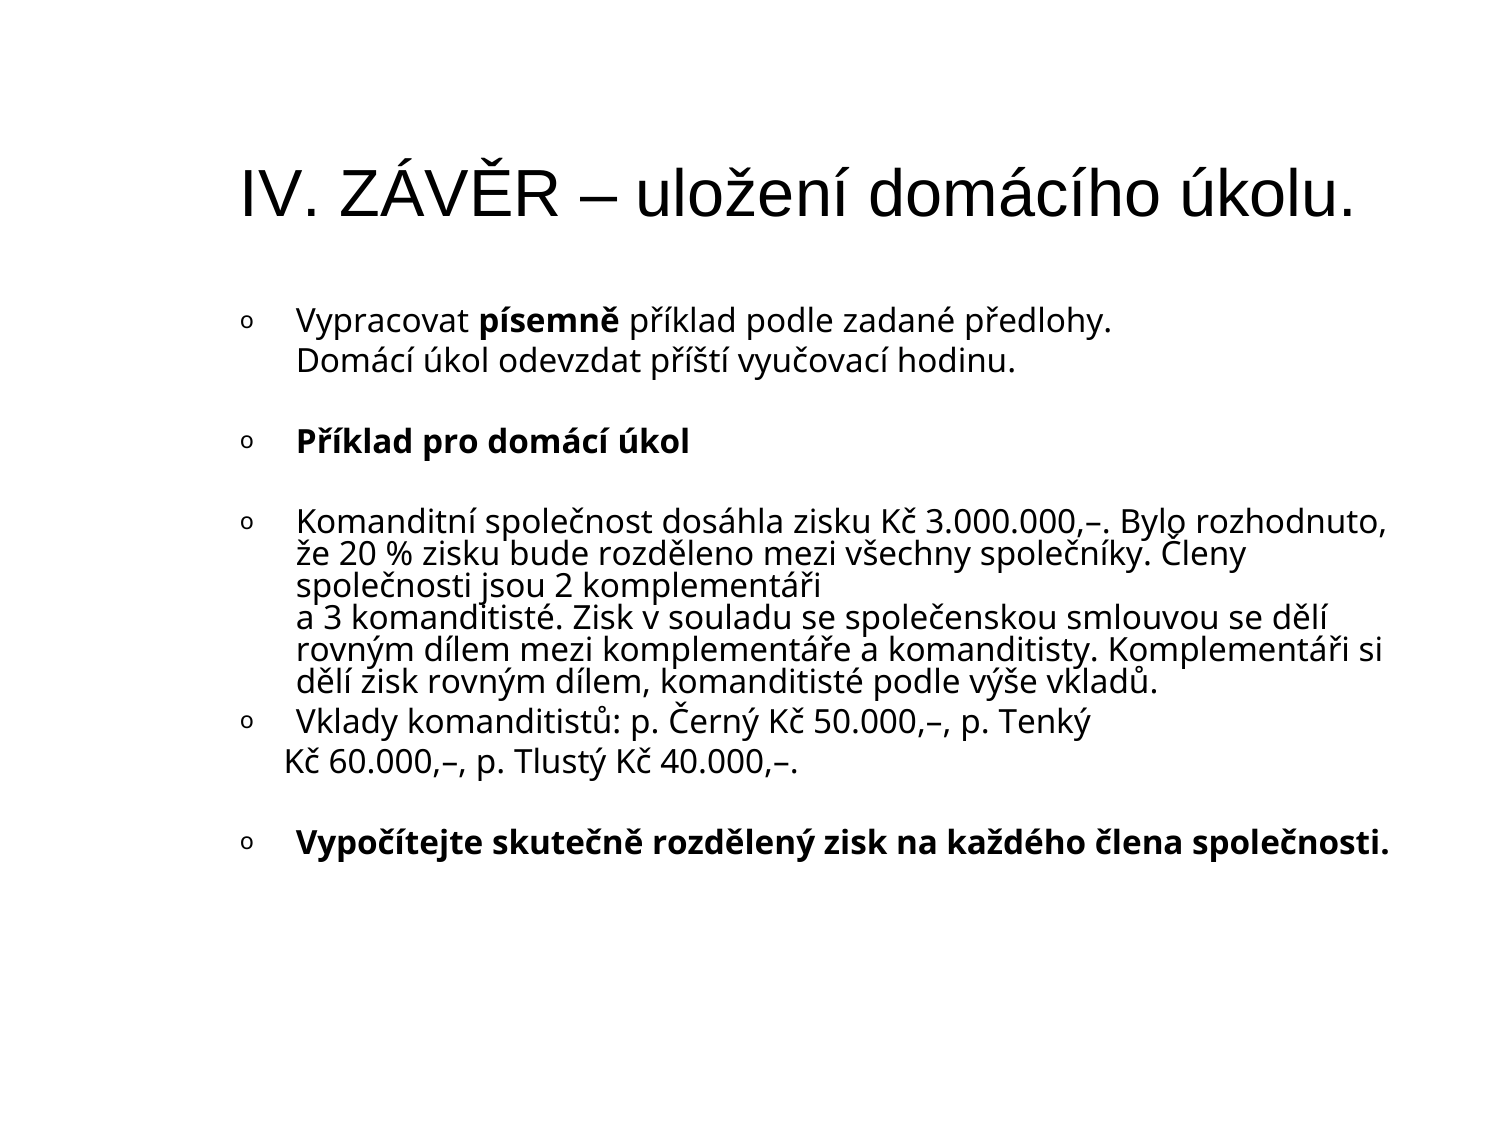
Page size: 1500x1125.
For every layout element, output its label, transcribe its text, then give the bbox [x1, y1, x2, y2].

title IV. ZÁVĚR – uložení domácího úkolu. [224, 49, 1425, 237]
list Vypracovat písemně příklad podle zadané předlohy. Domácí úkol odevzdat příští vyučovací hodinu. Příklad pro domácí úkol Komanditní společnost dosáhla zisku Kč 3.000.000,–. Bylo rozhodnuto, že 20 % zisku bude rozděleno mezi všechny společníky. Členy společnosti jsou 2 komplementáři a 3 komanditisté. Zisk v souladu se společenskou smlouvou se dělí rovným dílem mezi komplementáře a komanditisty. Komplementáři si dělí zisk rovným dílem, komanditisté podle výše vkladů. Vklady komanditistů: p. Černý Kč 50.000,–, p. Tenký Kč 60.000,–, p. Tlustý Kč 40.000,–. Vypočítejte skutečně rozdělený zisk na každého člena společnosti. [224, 299, 1425, 975]
